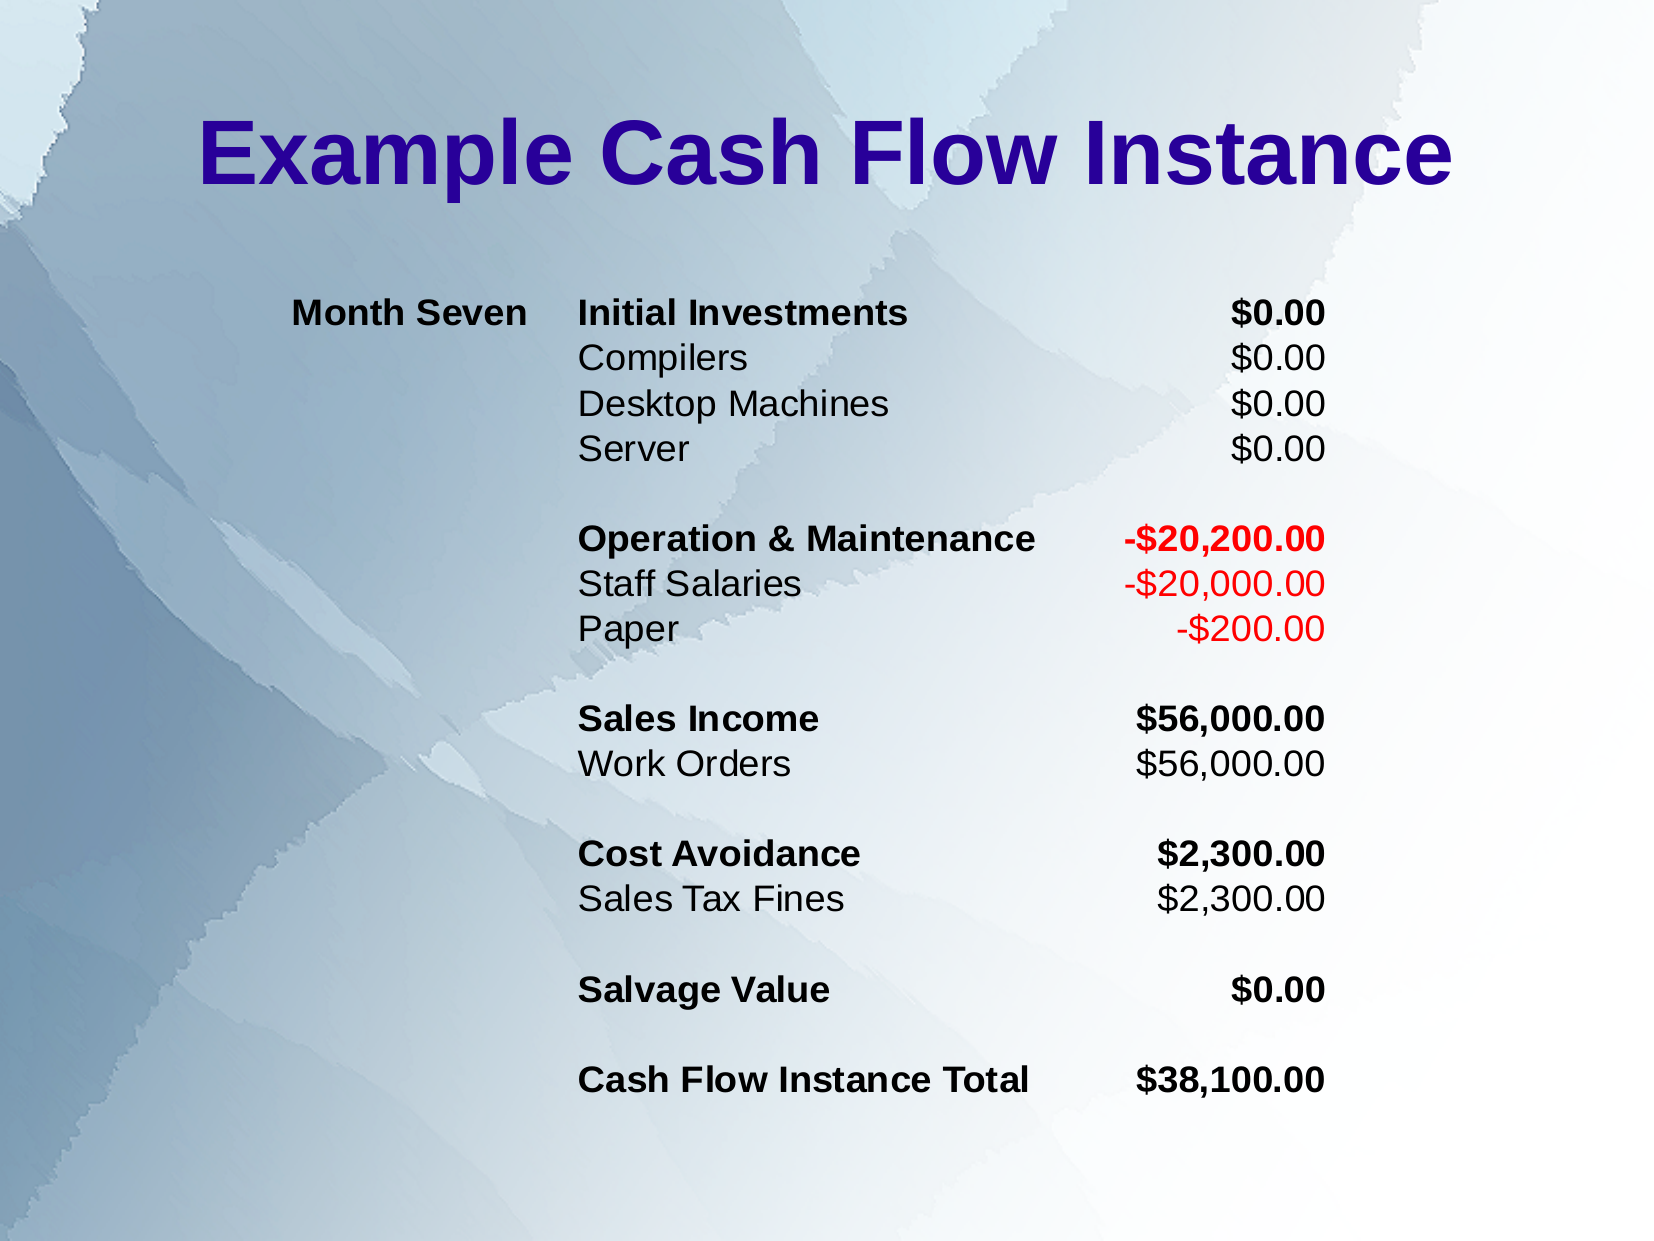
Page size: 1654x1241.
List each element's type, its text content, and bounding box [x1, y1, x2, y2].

title Example Cash Flow Instance [82, 56, 1571, 250]
picture [0, 0, 1654, 1241]
chart [289, 290, 1654, 1105]
